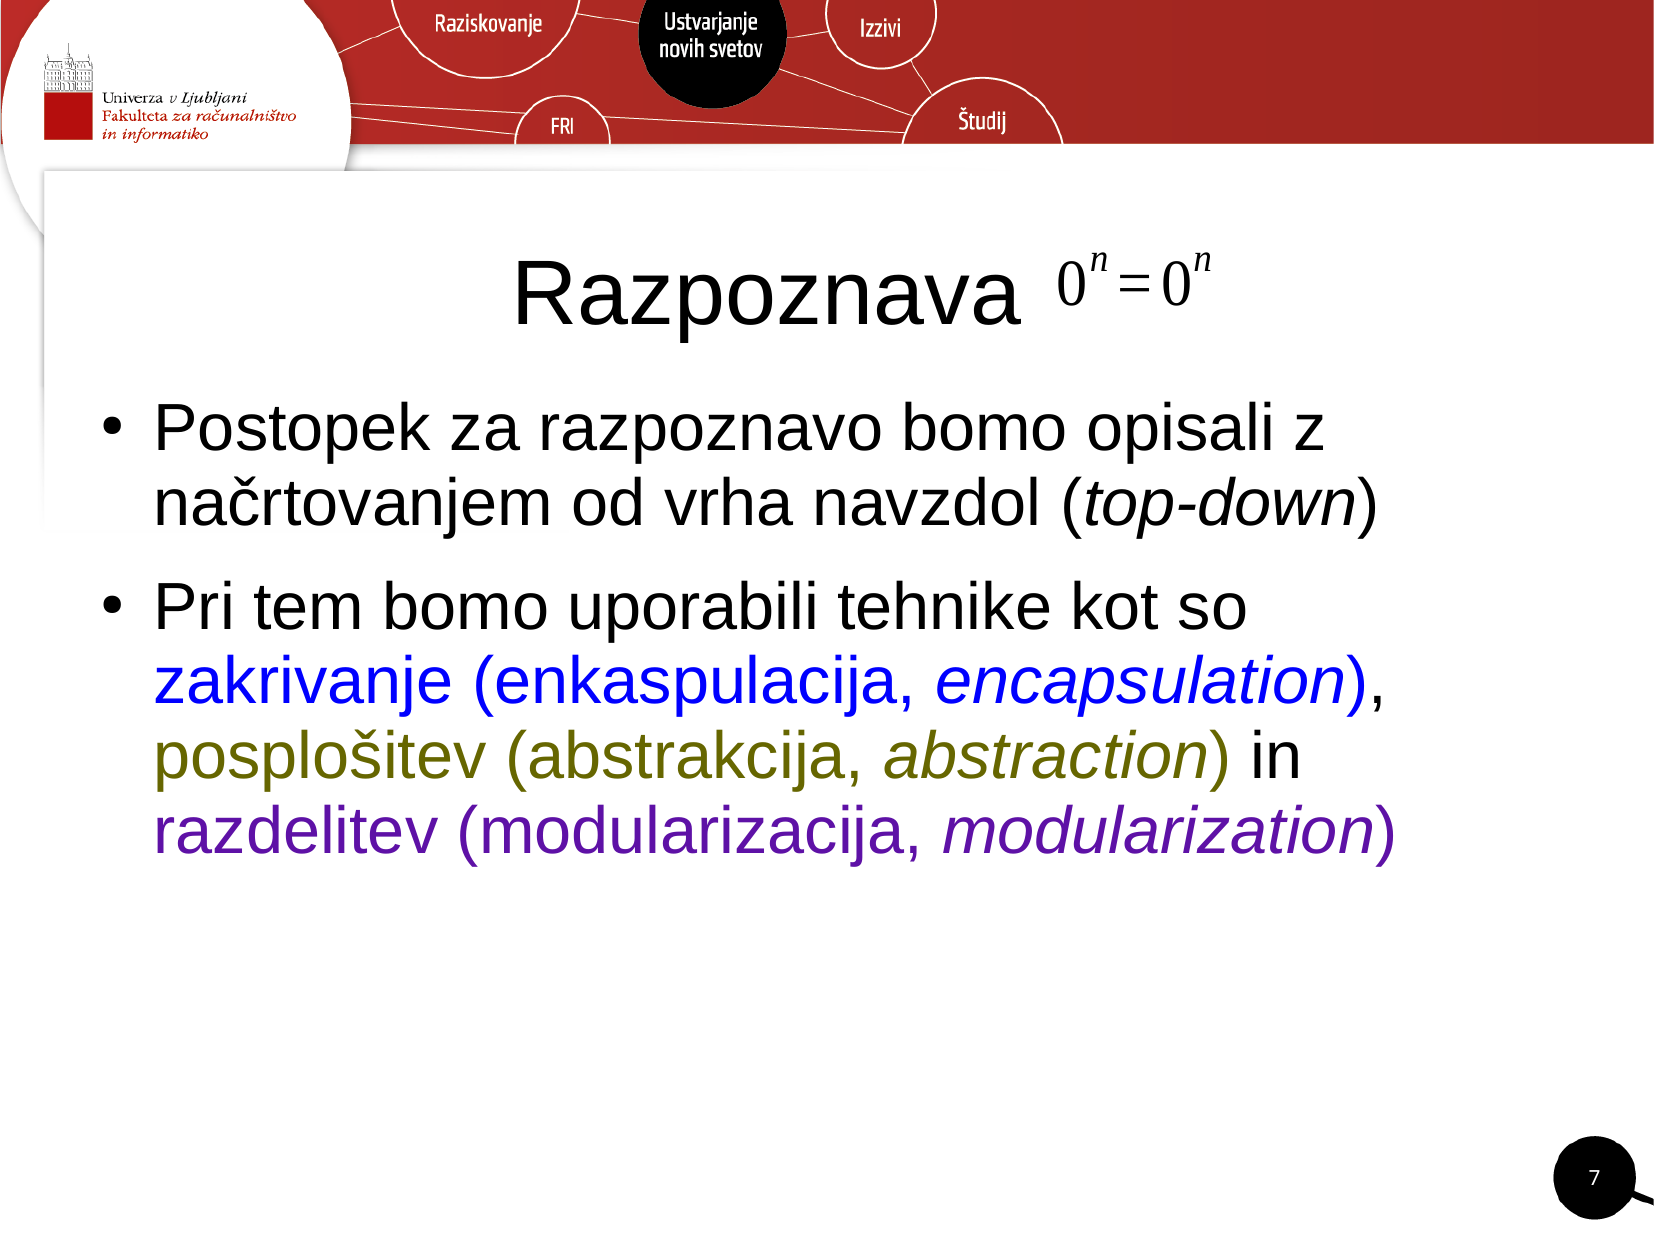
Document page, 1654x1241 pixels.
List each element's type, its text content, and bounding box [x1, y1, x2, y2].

text_box <številka> [1553, 1145, 1636, 1212]
list Postopek za razpoznavo bomo opisali z načrtovanjem od vrha navzdol (top-down) Pri tem bomo uporabili tehnike kot so zakrivanje (enkaspulacija, encapsulation), posplošitev (abstrakcija, abstraction) in razdelitev (modularizacija, modularization) [82, 389, 1538, 986]
title Razpoznava [35, 188, 1524, 397]
picture [0, 0, 1654, 1241]
chart [1051, 236, 1219, 320]
